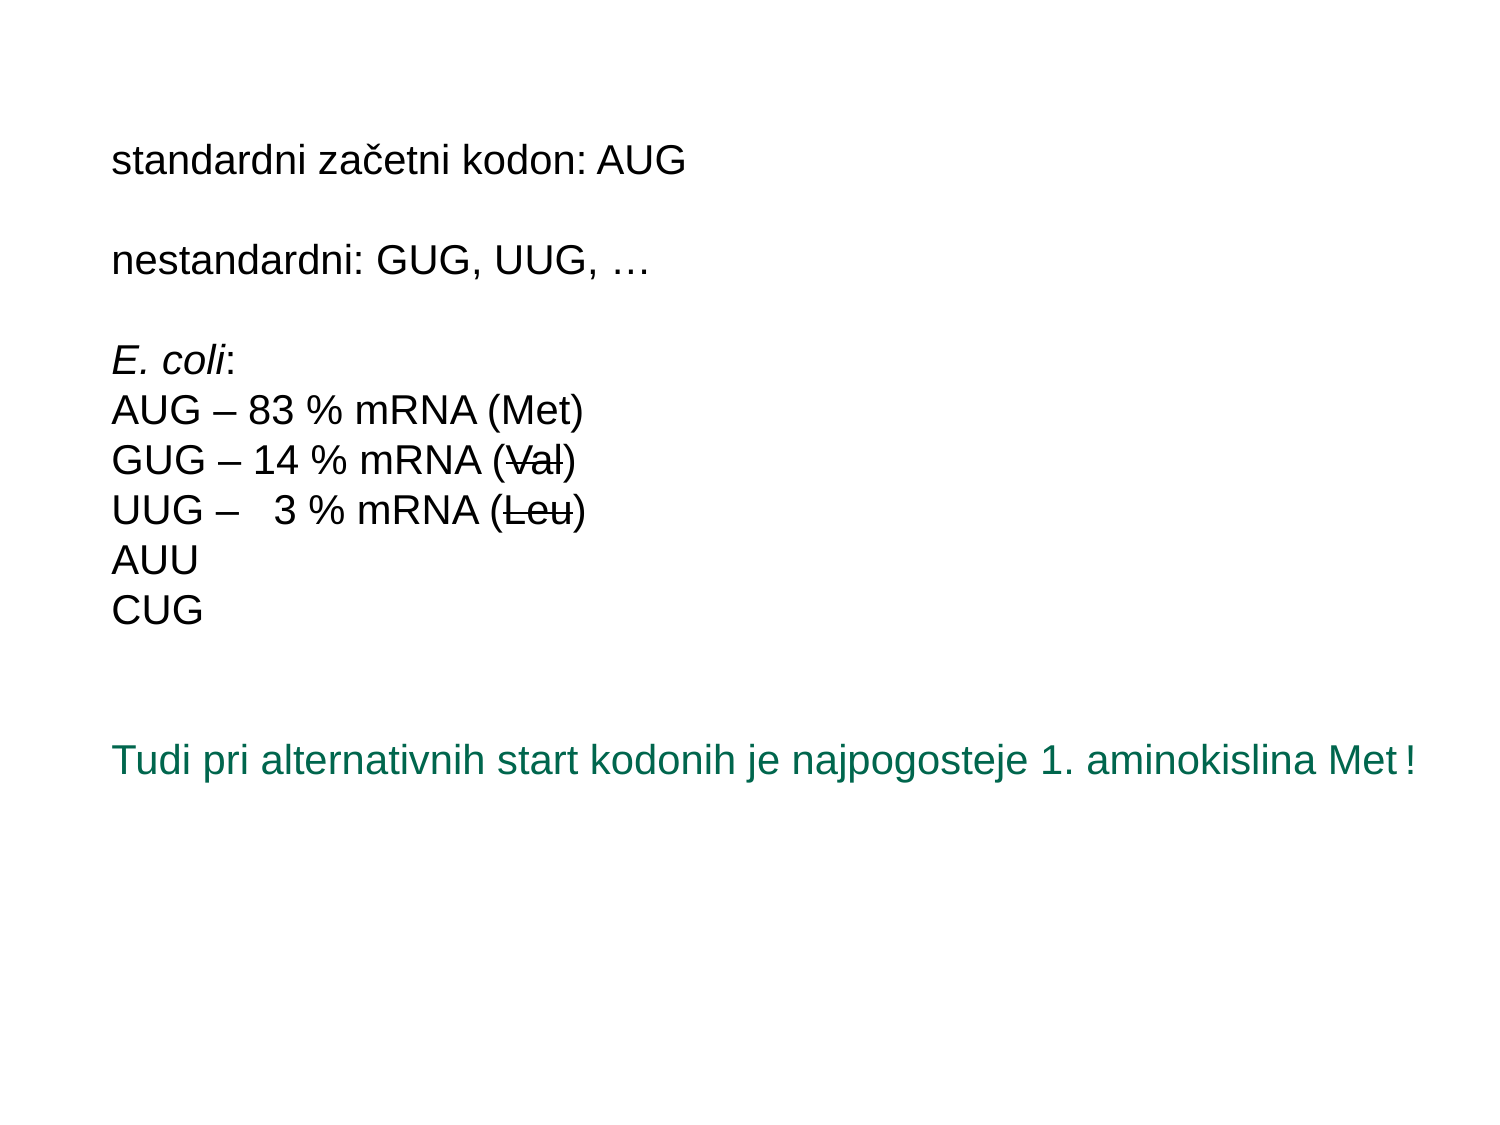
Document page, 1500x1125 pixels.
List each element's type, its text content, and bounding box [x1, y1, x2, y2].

text_box standardni začetni kodon: AUG nestandardni: GUG, UUG, … E. coli: AUG – 83 % mRNA (Met) GUG – 14 % mRNA (Val) UUG – 3 % mRNA (Leu) AUU CUG Tudi pri alternativnih start kodonih je najpogosteje 1. aminokislina Met ! [96, 125, 1432, 791]
